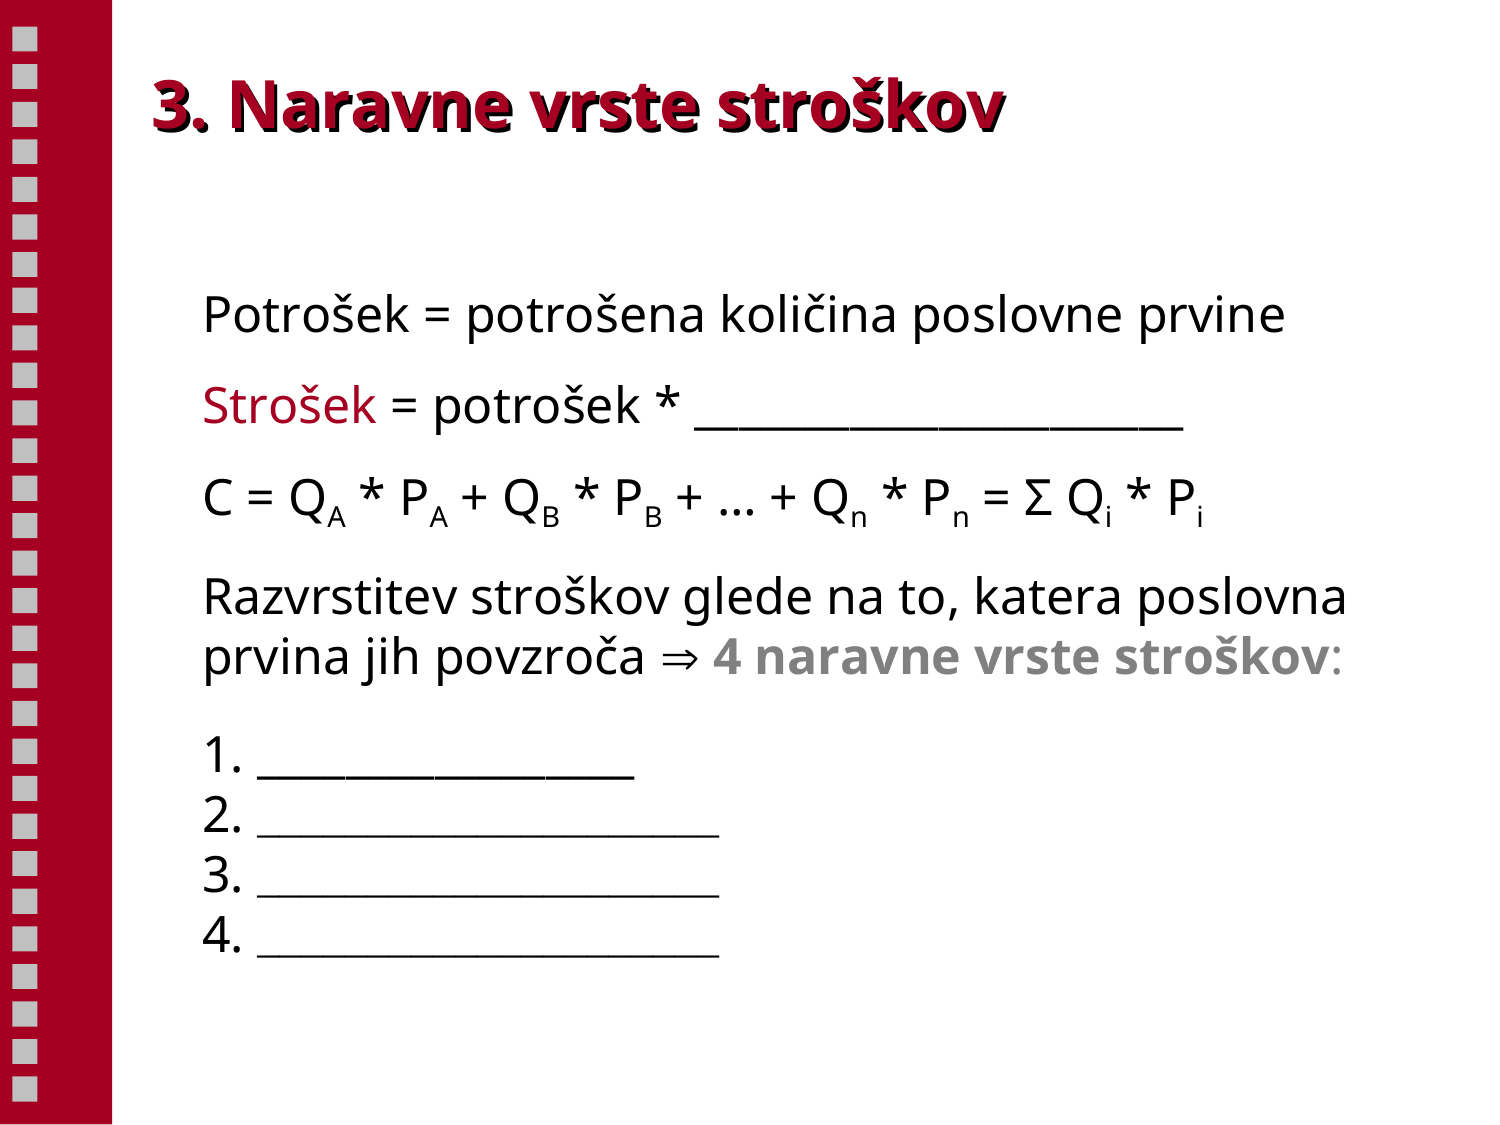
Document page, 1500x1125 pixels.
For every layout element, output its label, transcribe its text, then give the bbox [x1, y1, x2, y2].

title 3. Naravne vrste stroškov [136, 30, 1412, 173]
text_box Potrošek = potrošena količina poslovne prvine Strošek = potrošek * ______________________ C = QA * PA + QB * PB + … + Qn * Pn = Σ Qi * Pi Razvrstitev stroškov glede na to, katera poslovna prvina jih povzroča  4 naravne vrste stroškov: 1. _________________ 2. _____________________ 3. _____________________ 4. _____________________ [187, 275, 1388, 1023]
